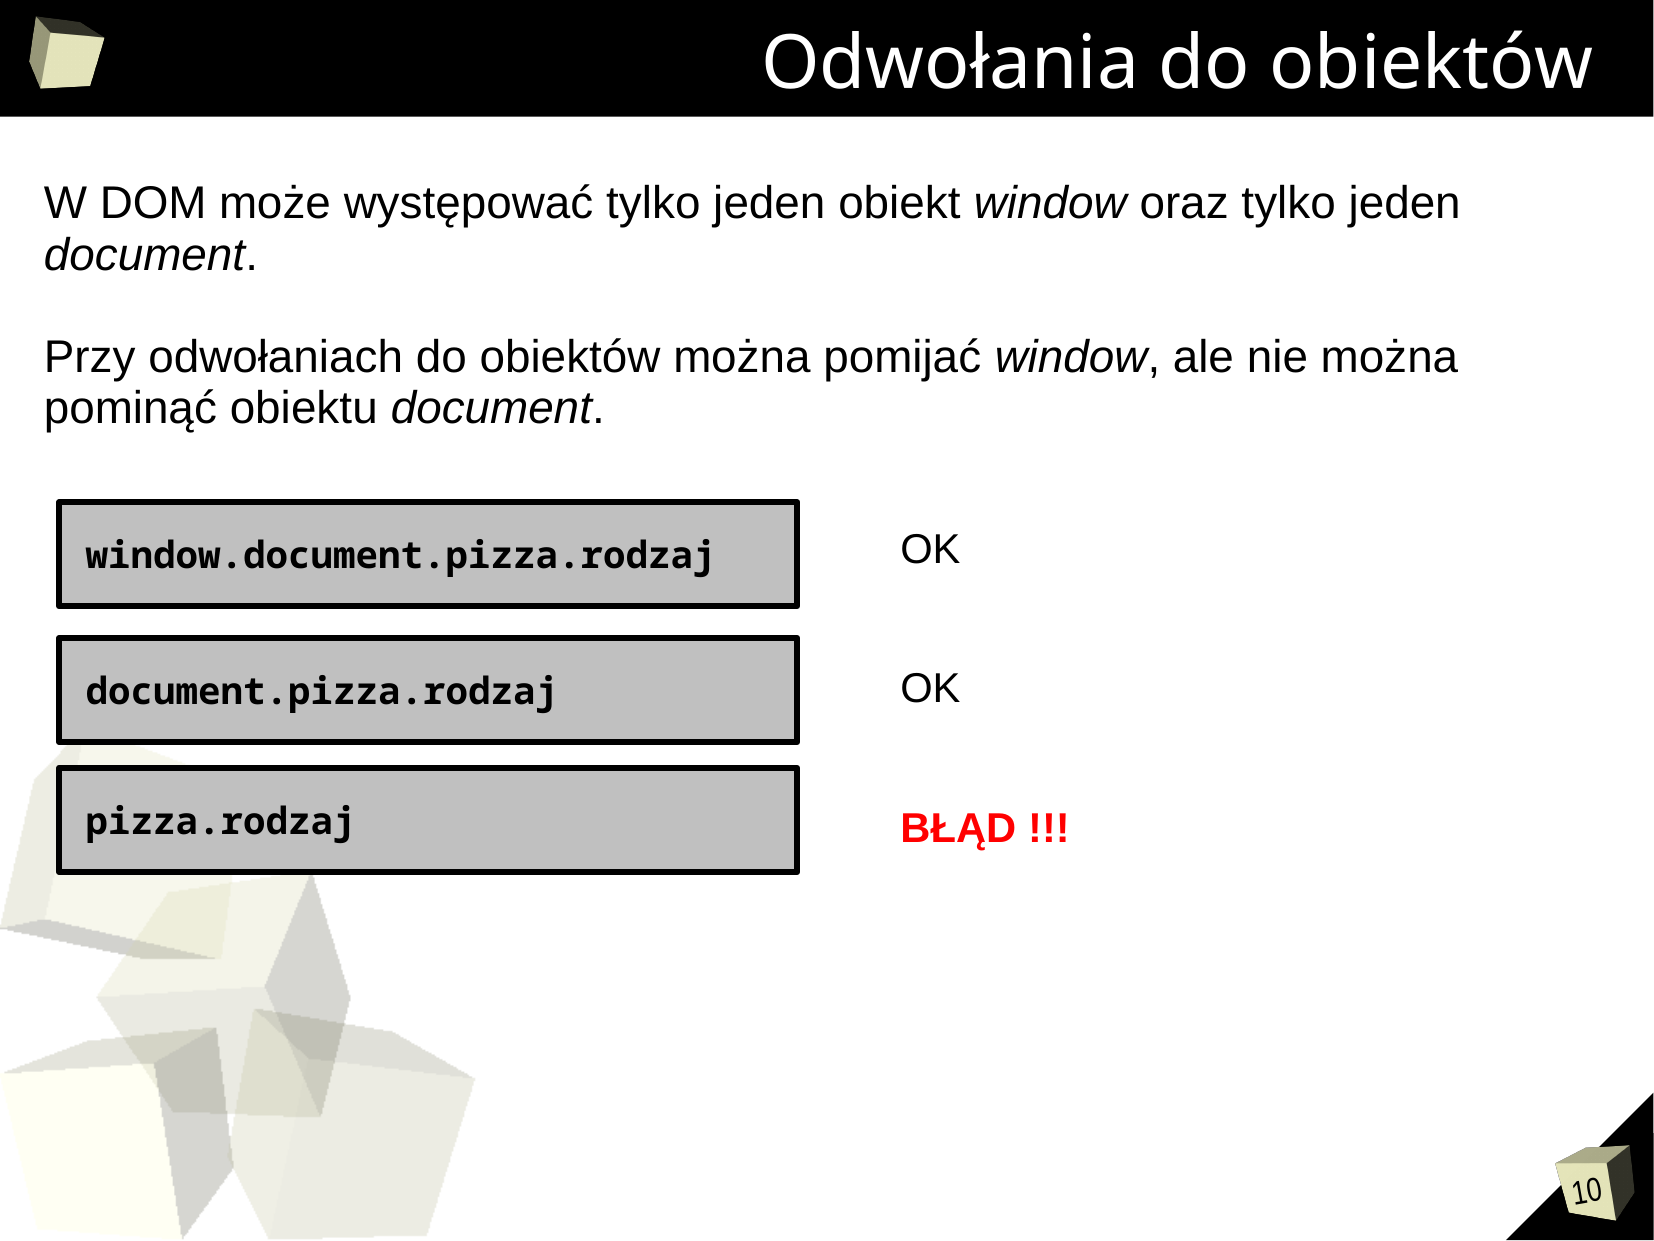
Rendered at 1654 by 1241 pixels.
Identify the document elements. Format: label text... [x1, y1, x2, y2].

title Odwołania do obiektów [118, 0, 1595, 119]
text_box window.document.pizza.rodzaj [59, 502, 798, 599]
text_box pizza.rodzaj [59, 767, 798, 865]
text_box OK OK BŁĄD !!! [900, 525, 1071, 851]
text_box document.pizza.rodzaj [59, 637, 798, 735]
picture [0, 726, 477, 1241]
list W DOM może występować tylko jeden obiekt window oraz tylko jeden document. Przy odwołaniach do obiektów można pomijać window, ale nie można pominąć obiektu document. [44, 177, 1611, 485]
